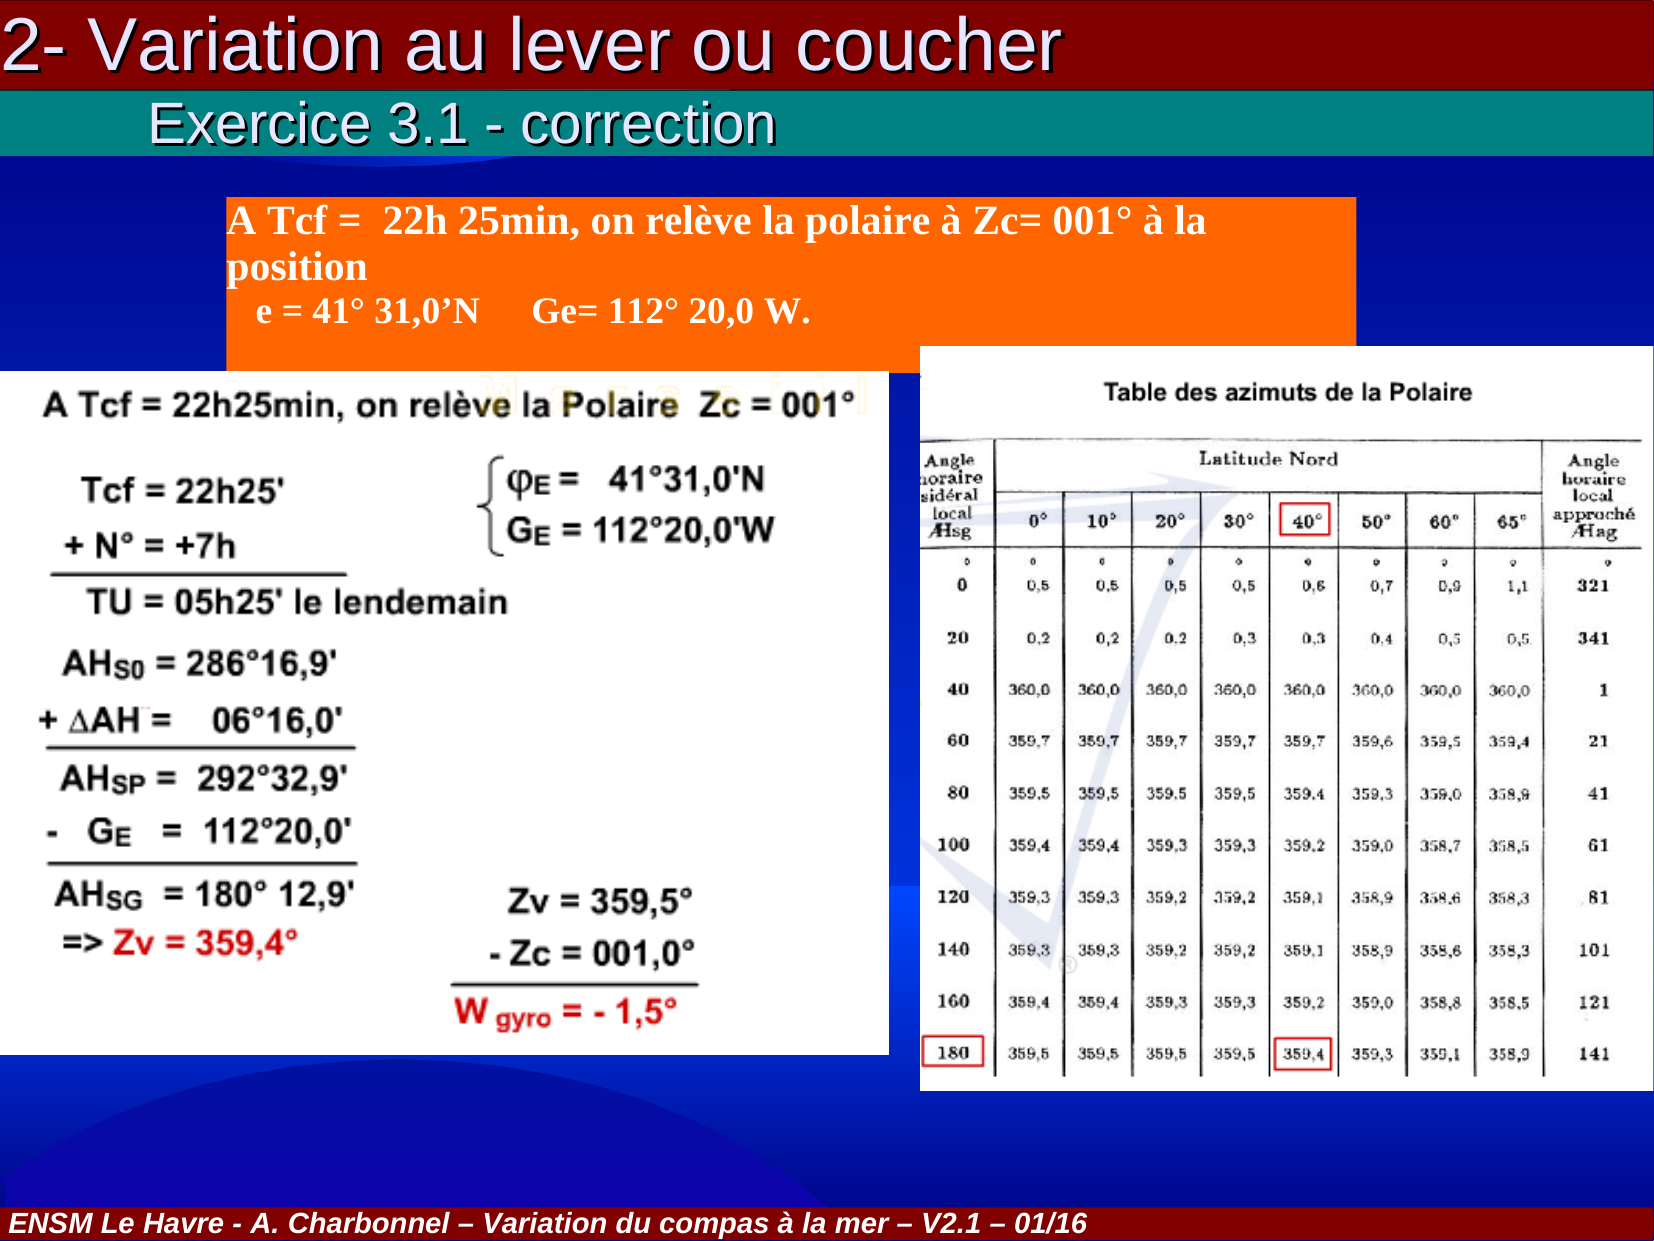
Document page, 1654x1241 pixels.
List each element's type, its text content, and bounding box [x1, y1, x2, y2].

title 2- Variation au lever ou coucher [0, 0, 1654, 89]
picture [0, 371, 889, 1055]
picture [920, 346, 1654, 1091]
title Exercice 3.1 - correction [0, 90, 1654, 156]
text_box A Tcf = 22h 25min, on relève la polaire à Zc= 001° à la position 𝜑e = 41° 31,0’N Ge= 112° 20,0 W. [226, 197, 1357, 327]
text_box ENSM Le Havre - A. Charbonnel – Variation du compas à la mer – V2.1 – 01/16 [0, 1207, 1654, 1241]
